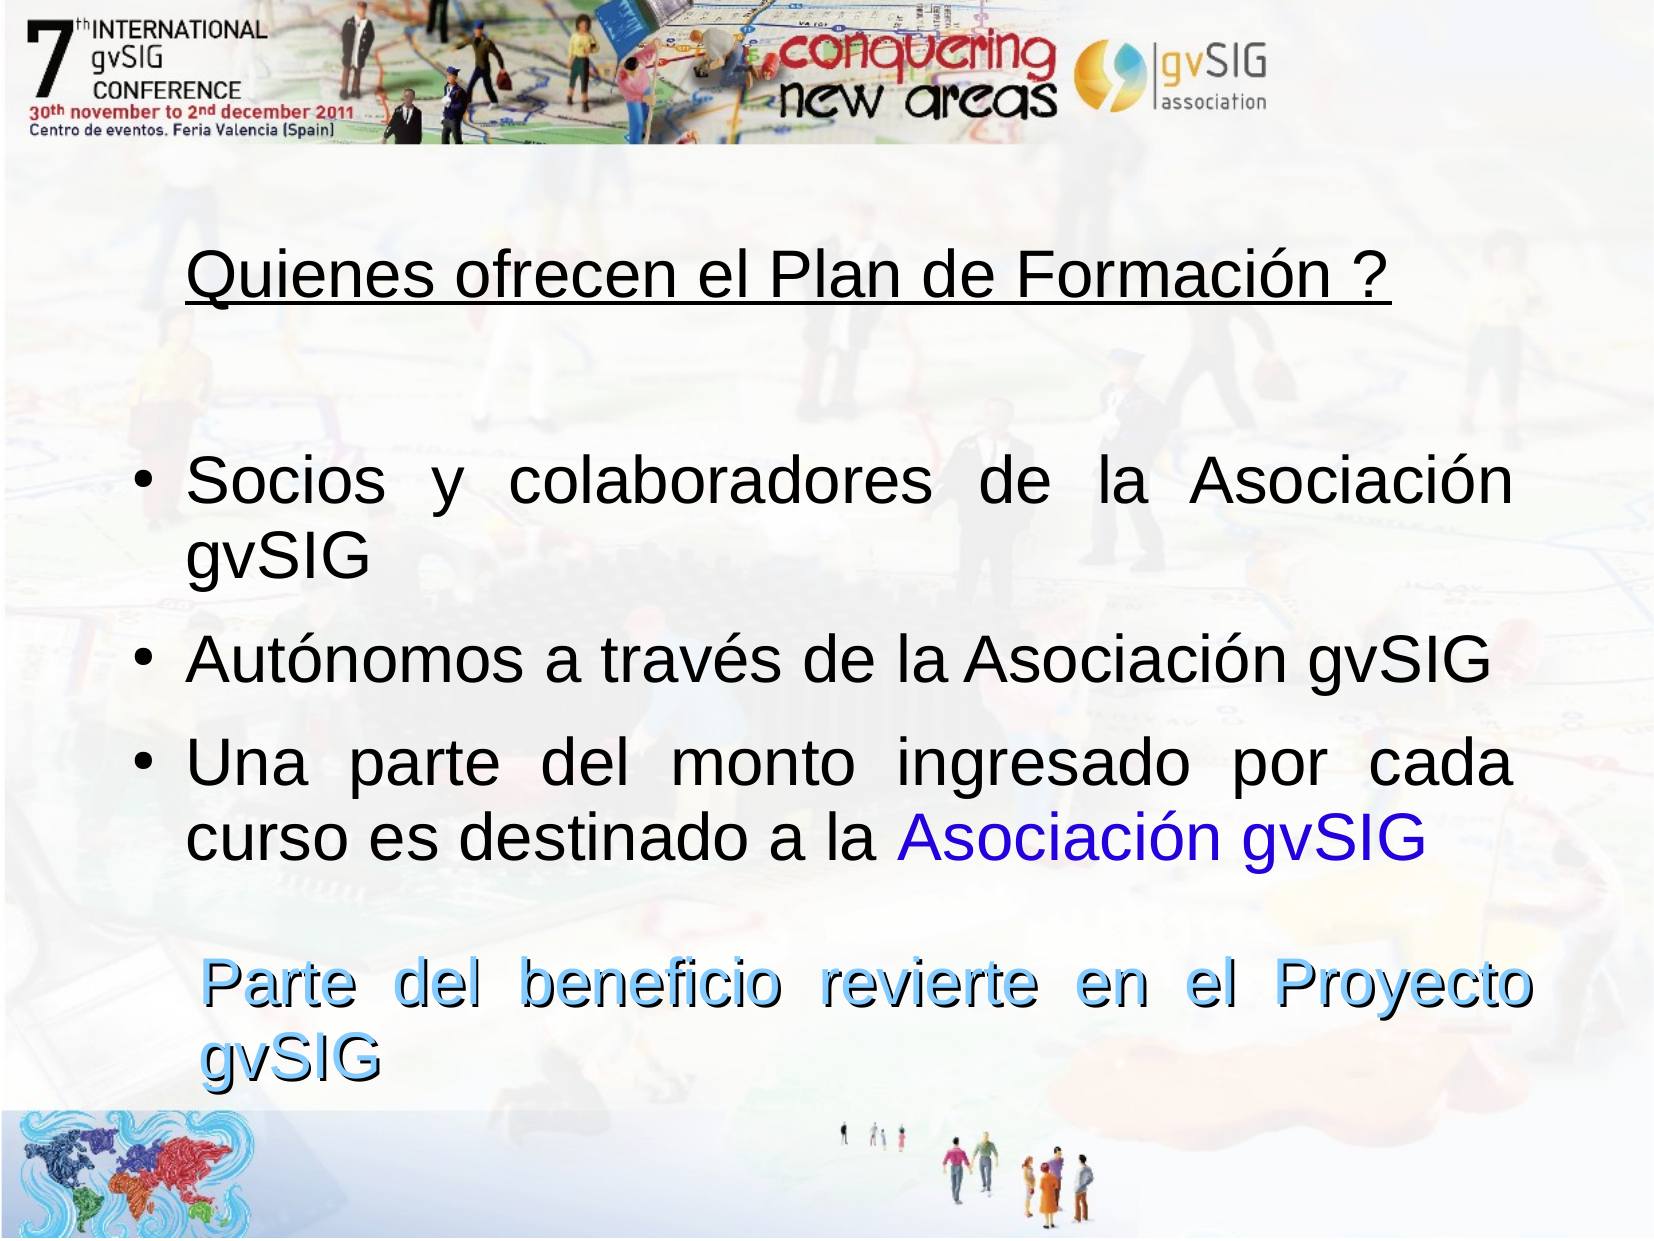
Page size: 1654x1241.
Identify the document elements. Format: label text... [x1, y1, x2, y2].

list Quienes ofrecen el Plan de Formación ? Socios y colaboradores de la Asociación gvSIG Autónomos a través de la Asociación gvSIG Una parte del monto ingresado por cada curso es destinado a la Asociación gvSIG [118, 236, 1518, 945]
list Parte del beneficio revierte en el Proyecto gvSIG [135, 944, 1536, 1093]
picture [1, 0, 1654, 1238]
